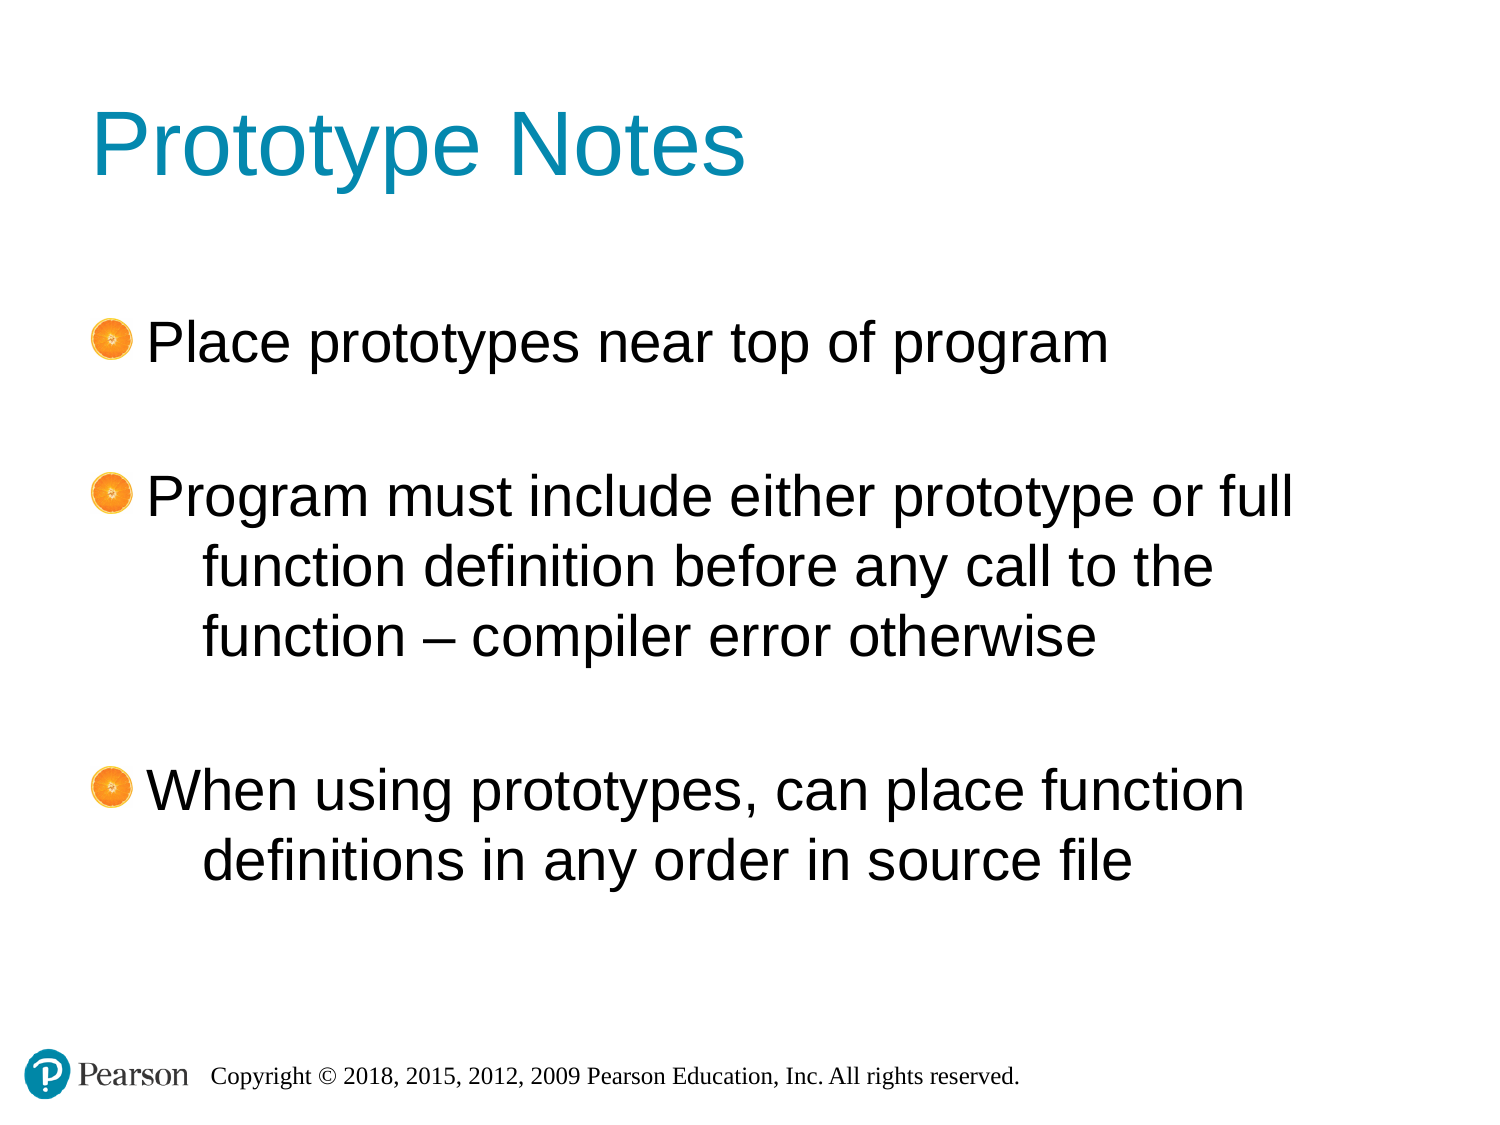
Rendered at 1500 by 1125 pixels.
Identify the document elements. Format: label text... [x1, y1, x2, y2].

title Prototype Notes [75, 45, 1426, 233]
list Place prototypes near top of program Program must include either prototype or full function definition before any call to the function – compiler error otherwise When using prototypes, can place function definitions in any order in source file [75, 296, 1388, 911]
